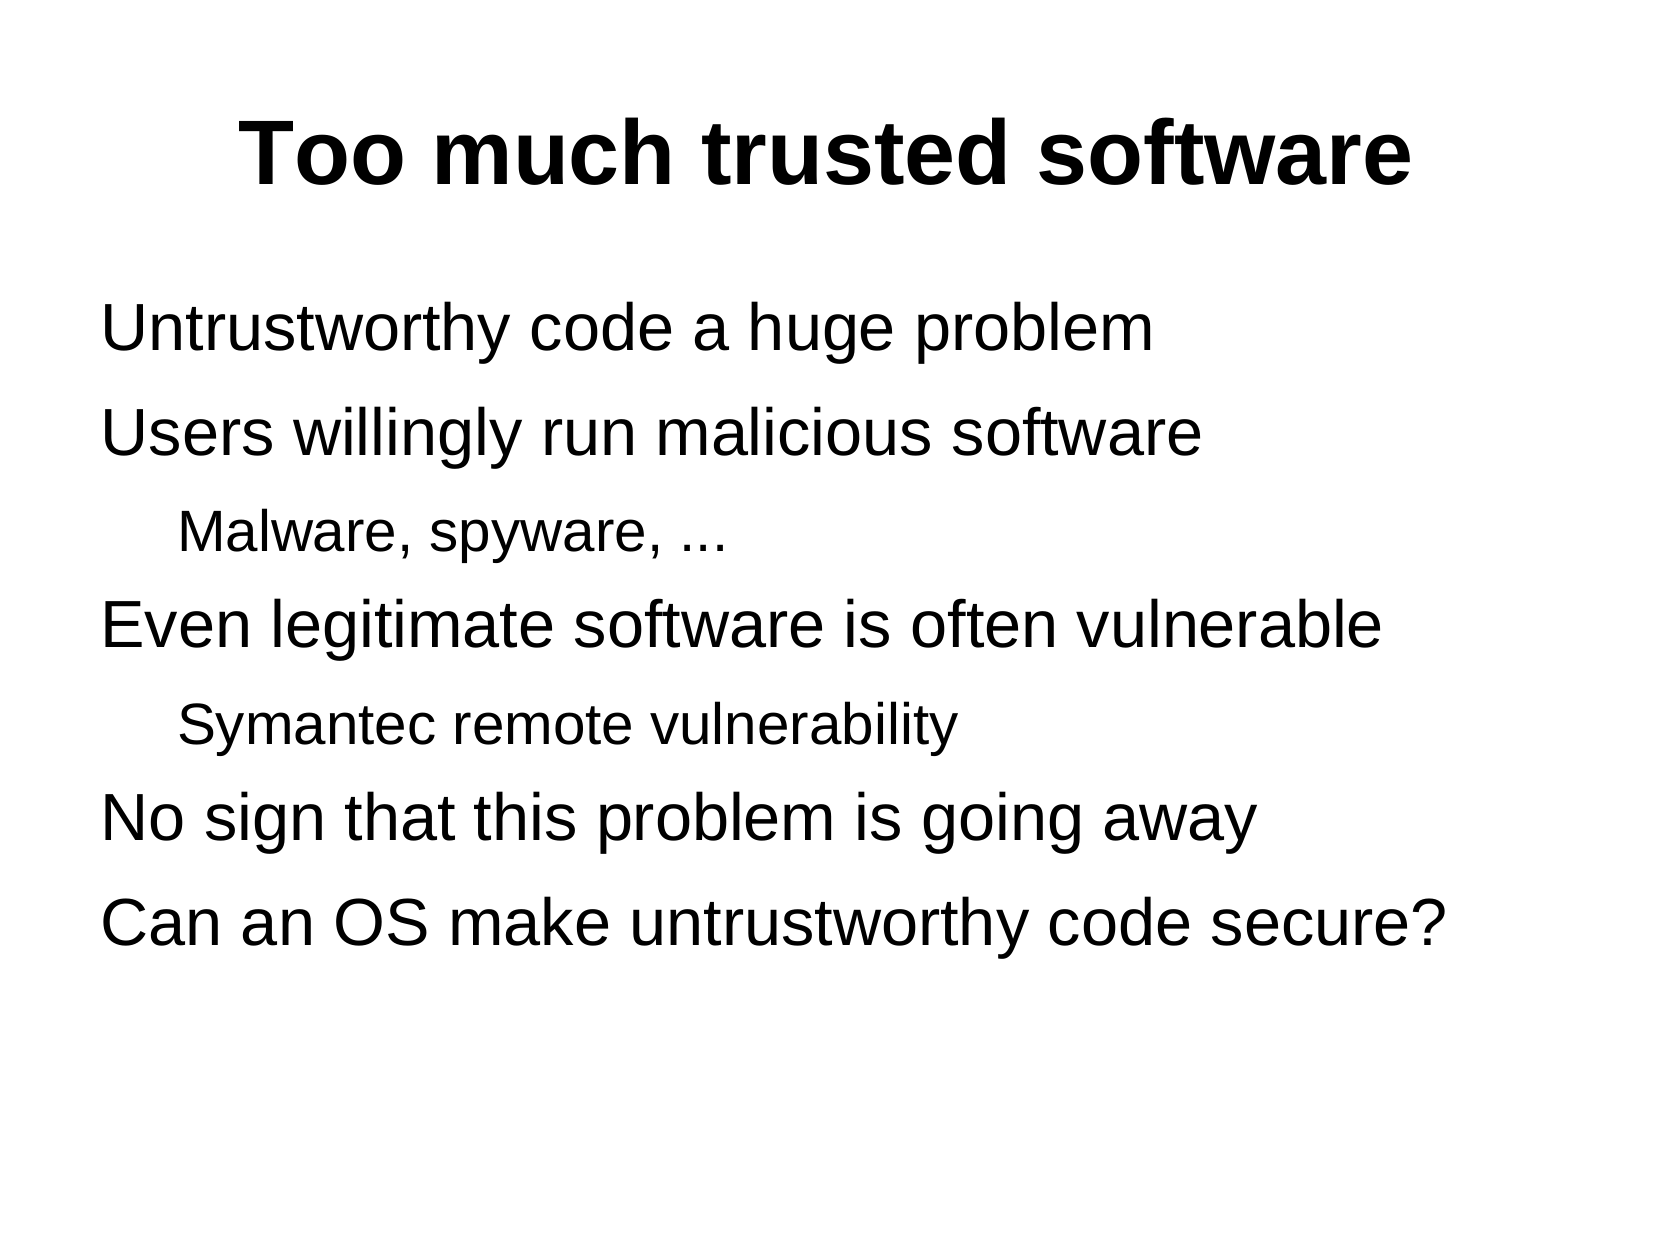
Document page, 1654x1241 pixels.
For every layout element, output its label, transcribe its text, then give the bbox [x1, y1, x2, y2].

title Too much trusted software [82, 49, 1571, 257]
list Untrustworthy code a huge problem Users willingly run malicious software Malware, spyware, ... Even legitimate software is often vulnerable Symantec remote vulnerability No sign that this problem is going away Can an OS make untrustworthy code secure? [82, 290, 1571, 1109]
